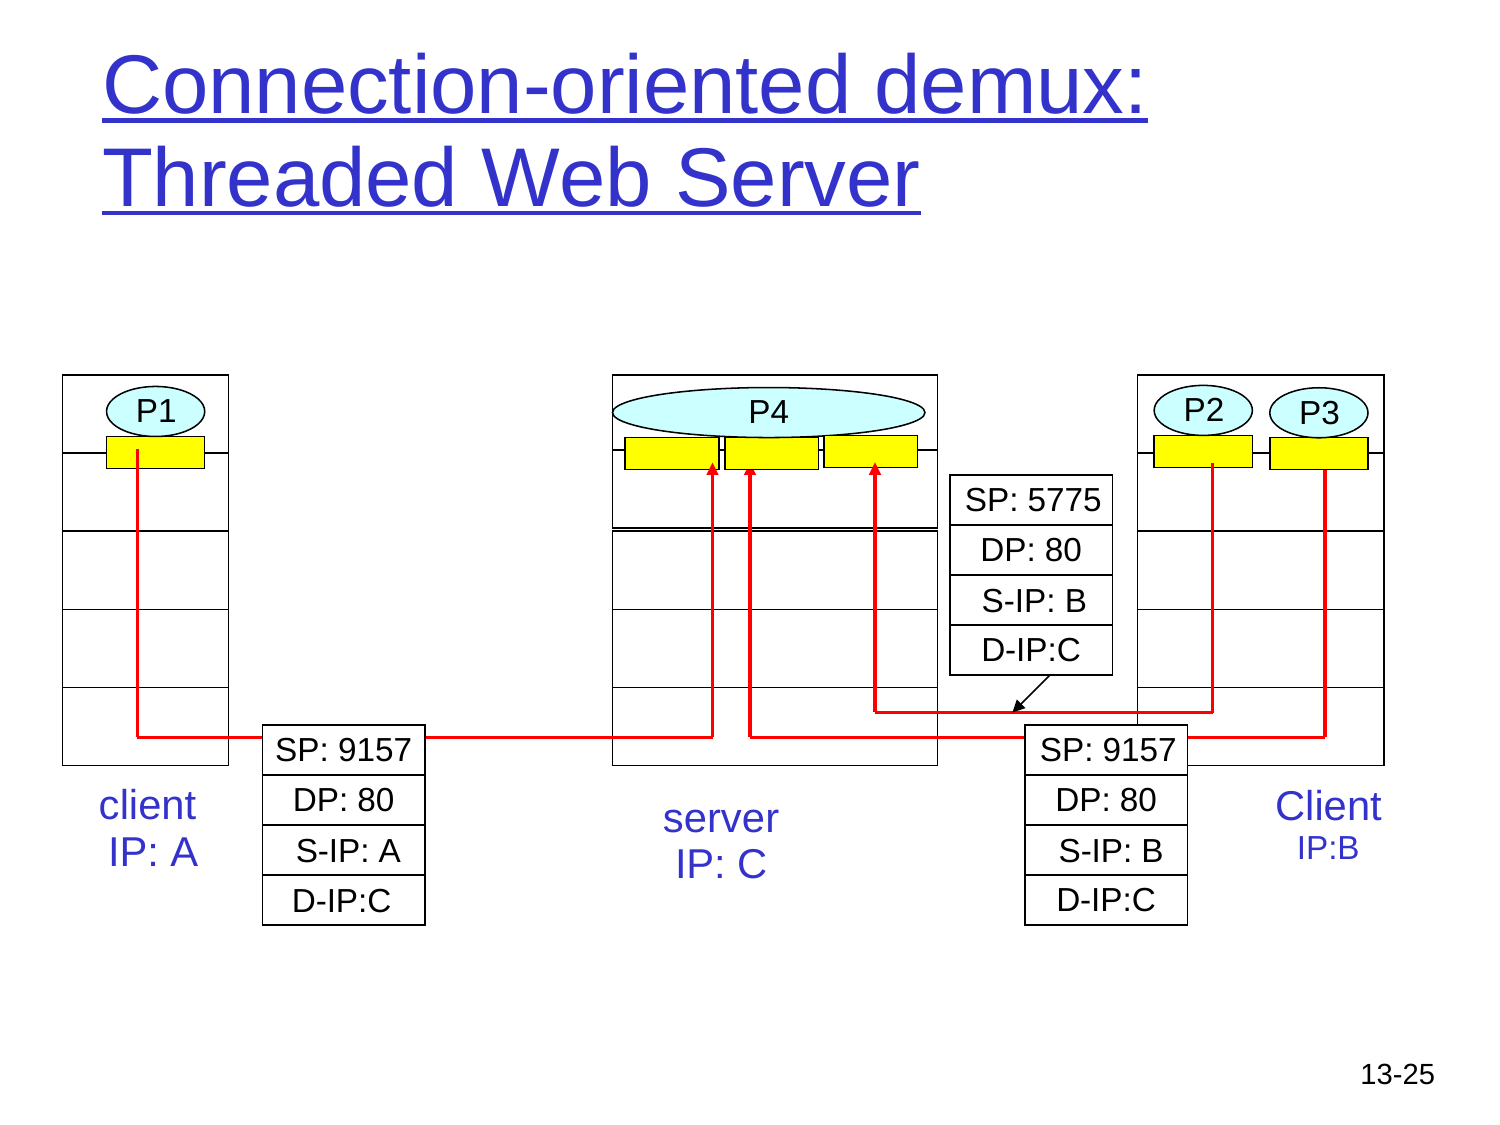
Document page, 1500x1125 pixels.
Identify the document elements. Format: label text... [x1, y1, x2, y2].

title Connection-oriented demux: Threaded Web Server [87, 30, 1363, 232]
text_box [1024, 824, 1188, 875]
text_box [612, 531, 711, 736]
text_box D-IP:C [277, 875, 407, 928]
text_box [612, 531, 938, 766]
text_box SP: 9157 [262, 725, 426, 774]
text_box P2 [1154, 385, 1253, 436]
text_box S-IP: B [1043, 825, 1179, 878]
text_box S-IP: B [966, 575, 1102, 628]
text_box [949, 574, 1113, 624]
text_box SP: 9157 [1024, 725, 1188, 774]
text_box D-IP:C [949, 624, 1113, 675]
text_box P3 [1269, 387, 1369, 438]
text_box server IP: C [648, 786, 795, 896]
text_box [262, 824, 426, 925]
text_box [752, 531, 938, 736]
text_box Client IP:B [1260, 774, 1397, 874]
text_box [1137, 374, 1385, 766]
text_box SP: 5775 [949, 474, 1113, 524]
text_box [877, 531, 938, 711]
text_box [62, 374, 229, 766]
text_box DP: 80 [262, 774, 426, 824]
text_box DP: 80 [949, 524, 1113, 574]
text_box [612, 374, 938, 529]
text_box DP: 80 [1024, 774, 1188, 824]
text_box D-IP:C [1024, 875, 1188, 925]
text_box S-IP: A [280, 825, 417, 878]
text_box client IP: A [81, 774, 214, 883]
text_box P4 [612, 387, 925, 438]
text_box P1 [106, 386, 205, 437]
